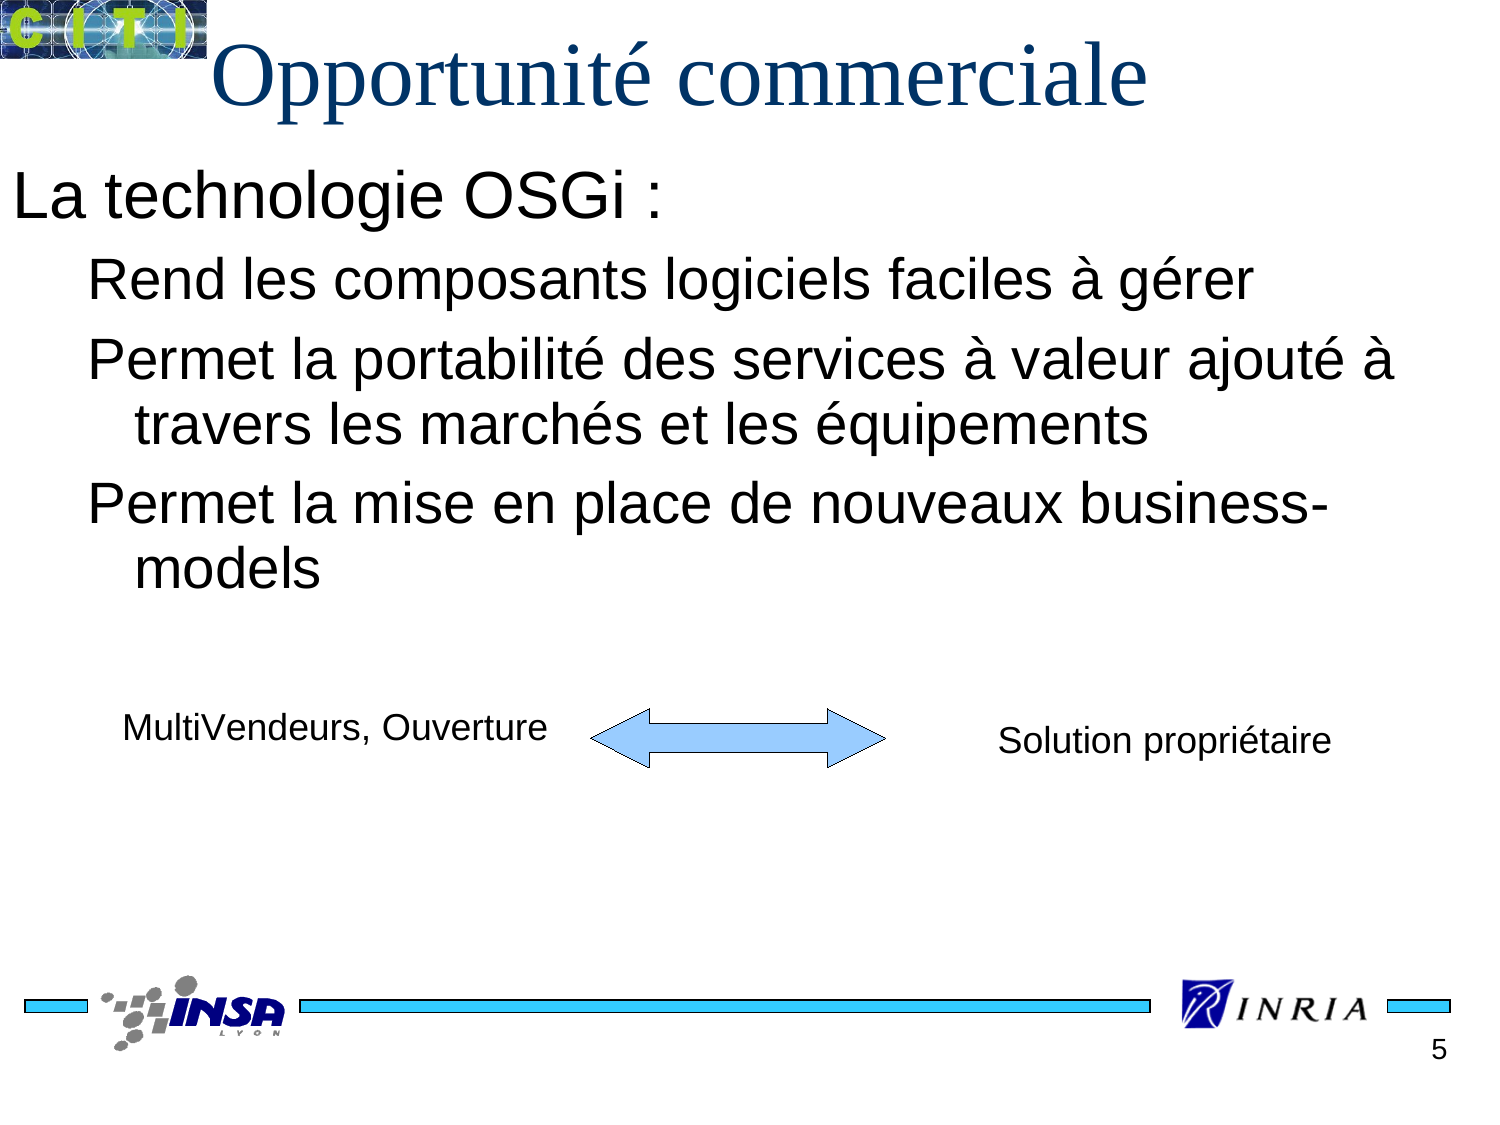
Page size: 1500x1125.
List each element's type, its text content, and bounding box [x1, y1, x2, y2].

title Opportunité commerciale [210, 0, 1486, 169]
text_box MultiVendeurs, Ouverture [107, 699, 563, 757]
text_box Solution propriétaire [982, 711, 1348, 769]
text_box [590, 708, 886, 768]
picture [0, 0, 207, 59]
list La technologie OSGi : Rend les composants logiciels faciles à gérer Permet la portabilité des services à valeur ajouté à travers les marchés et les équipements Permet la mise en place de nouveaux business-models [12, 157, 1418, 833]
picture [1175, 977, 1375, 1032]
